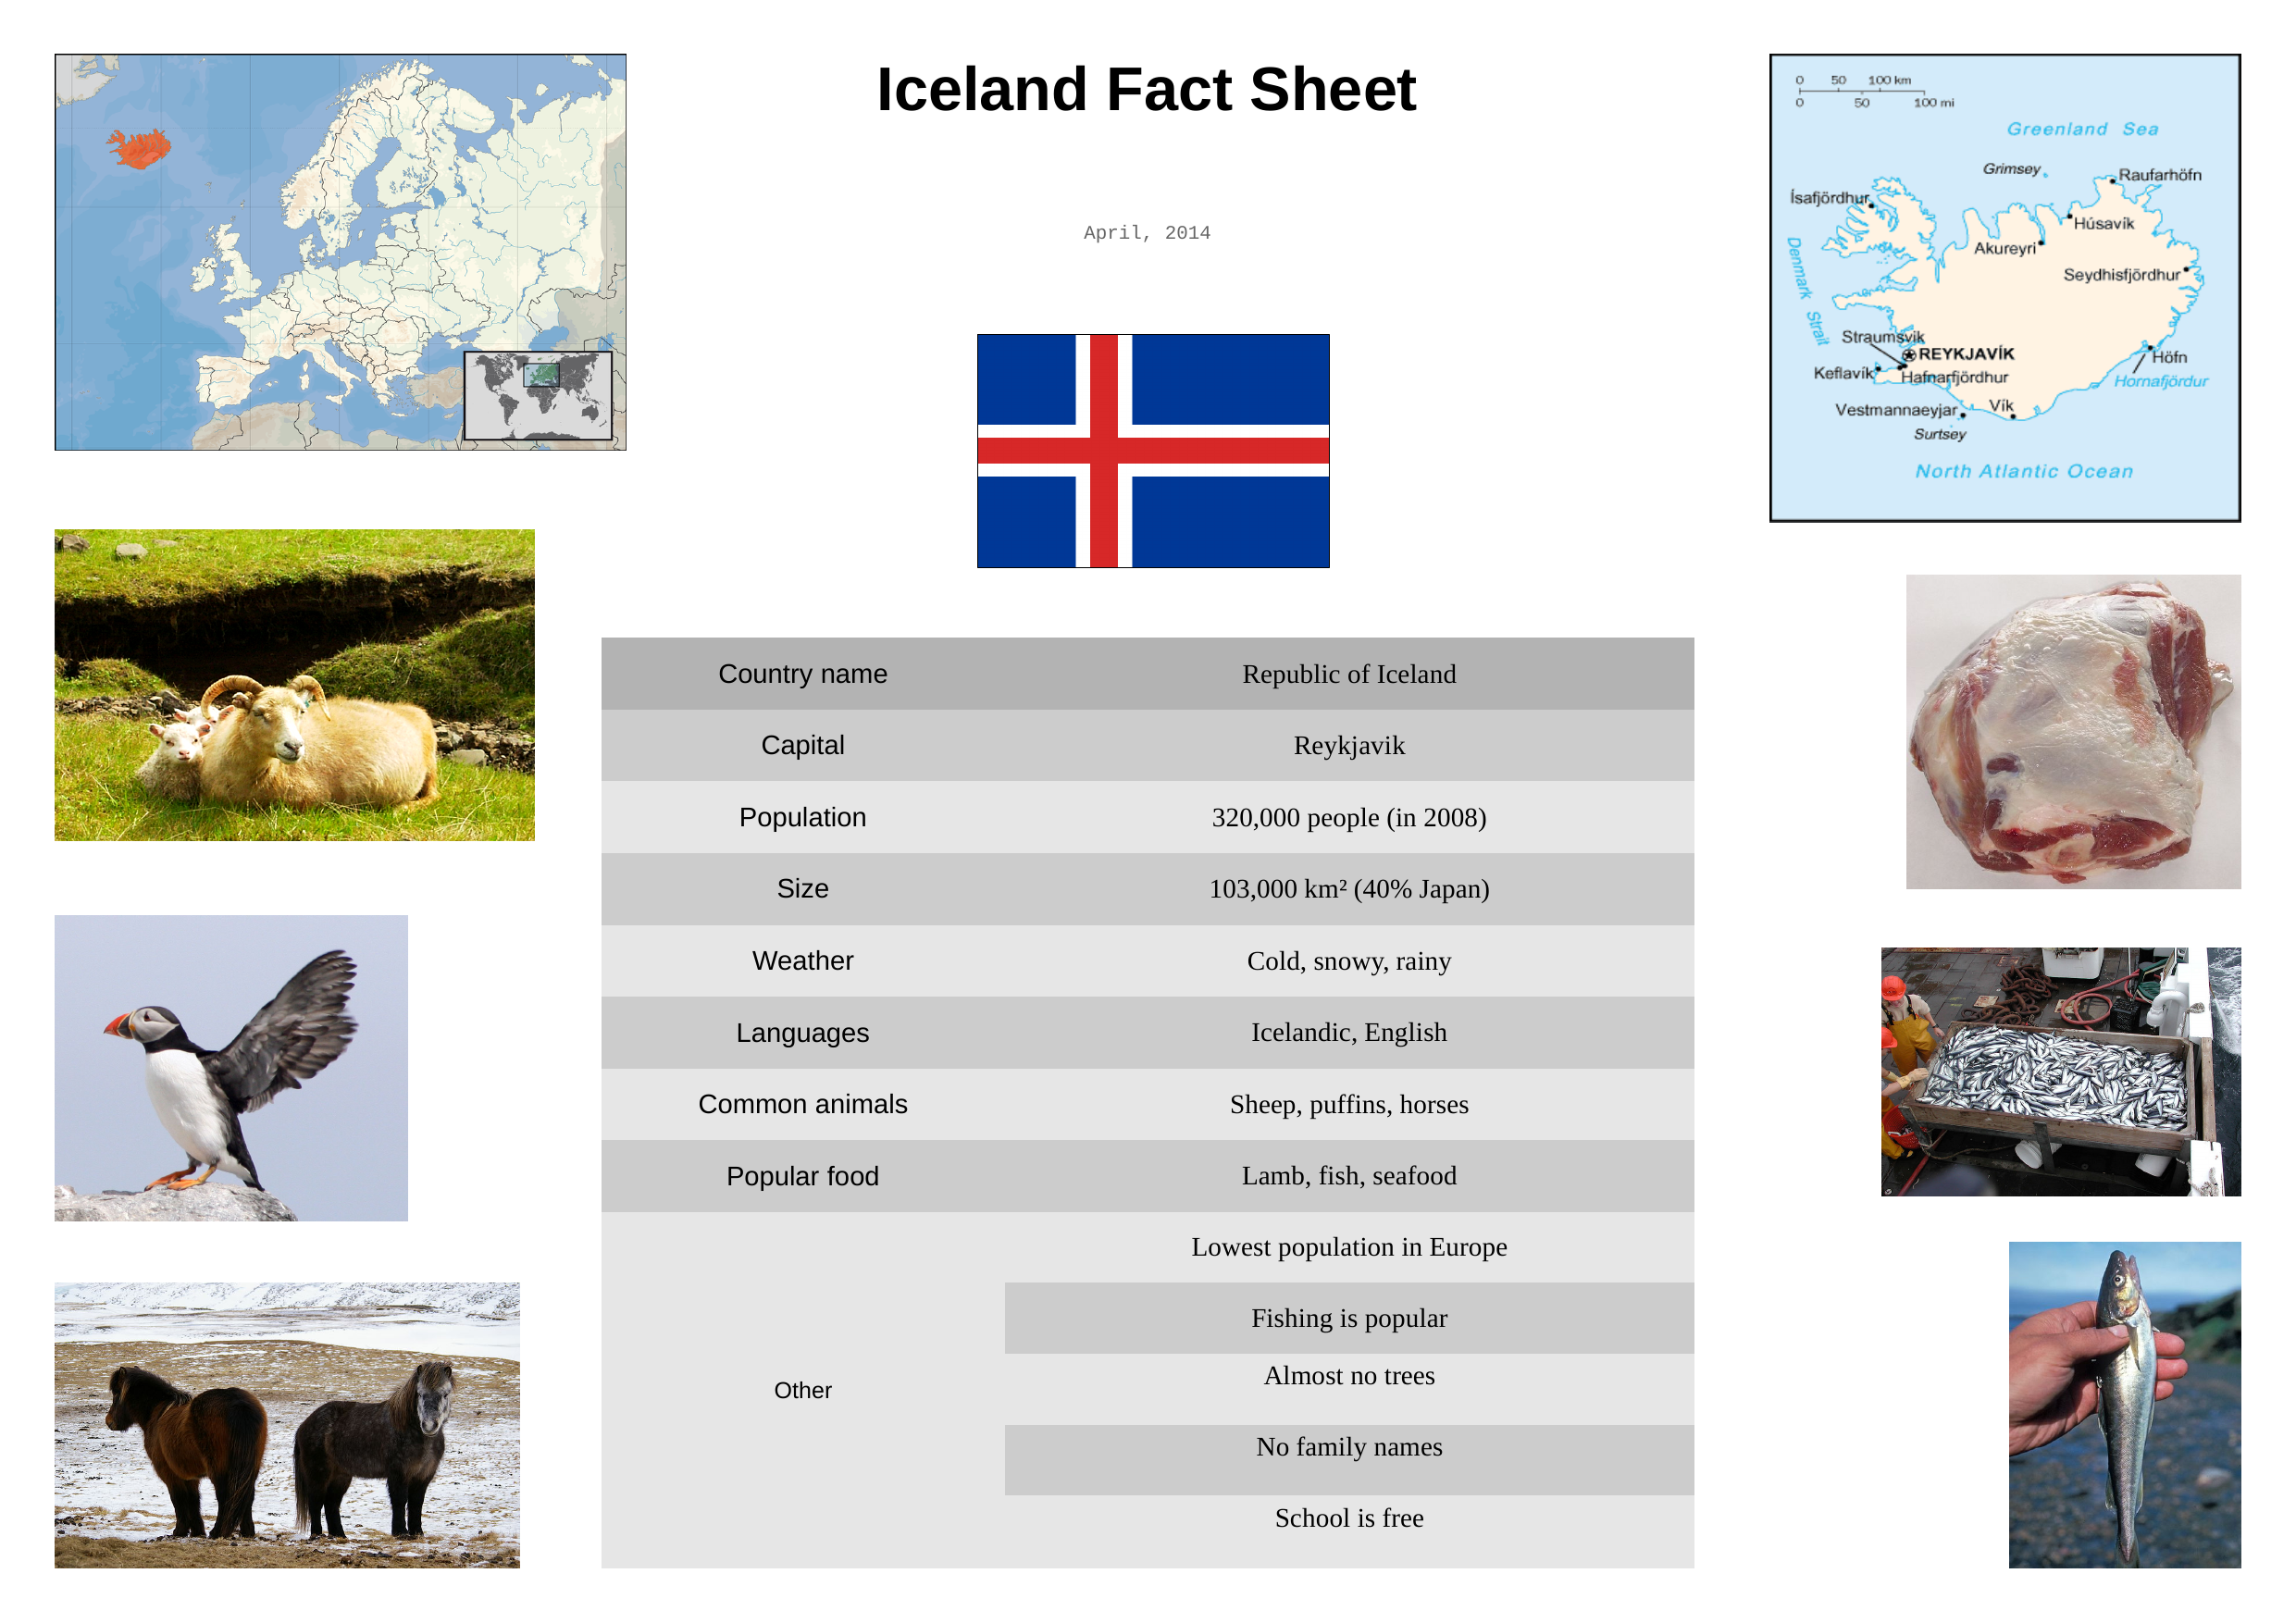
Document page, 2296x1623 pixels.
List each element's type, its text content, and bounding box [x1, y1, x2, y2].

table_cell Size [602, 853, 1005, 925]
table_cell Lowest population in Europe [1005, 1212, 1694, 1282]
table_header Republic of Iceland [1005, 638, 1694, 710]
table_cell Languages [602, 997, 1005, 1069]
title Iceland Fact Sheet [875, 55, 1420, 124]
table_cell 320,000 people (in 2008) [1005, 781, 1694, 853]
table_cell Fishing is popular [1005, 1282, 1694, 1354]
table_cell Common animals [602, 1069, 1005, 1140]
picture [1906, 575, 2241, 889]
table_cell Cold, snowy, rainy [1005, 925, 1694, 997]
table_cell Population [602, 781, 1005, 853]
table_cell Almost no trees [1005, 1354, 1694, 1425]
picture [1769, 54, 2241, 523]
table_cell Weather [602, 925, 1005, 997]
table_cell School is free [1005, 1495, 1694, 1568]
picture [55, 54, 627, 451]
table_cell Capital [602, 710, 1005, 781]
picture [55, 1282, 520, 1568]
table_cell Lamb, fish, seafood [1005, 1140, 1694, 1212]
picture [977, 334, 1329, 567]
picture [55, 915, 408, 1221]
table_cell No family names [1005, 1425, 1694, 1495]
table_cell Other [602, 1212, 1005, 1568]
picture [1881, 948, 2241, 1196]
table_cell Sheep, puffins, horses [1005, 1069, 1694, 1140]
table_cell 103,000 km² (40% Japan) [1005, 853, 1694, 925]
table_cell Reykjavik [1005, 710, 1694, 781]
picture [55, 529, 535, 841]
table_cell Icelandic, English [1005, 997, 1694, 1069]
table_header Country name [602, 638, 1005, 710]
table_cell Popular food [602, 1140, 1005, 1212]
picture [2009, 1242, 2241, 1568]
text_box April, 2014 [1028, 204, 1267, 246]
